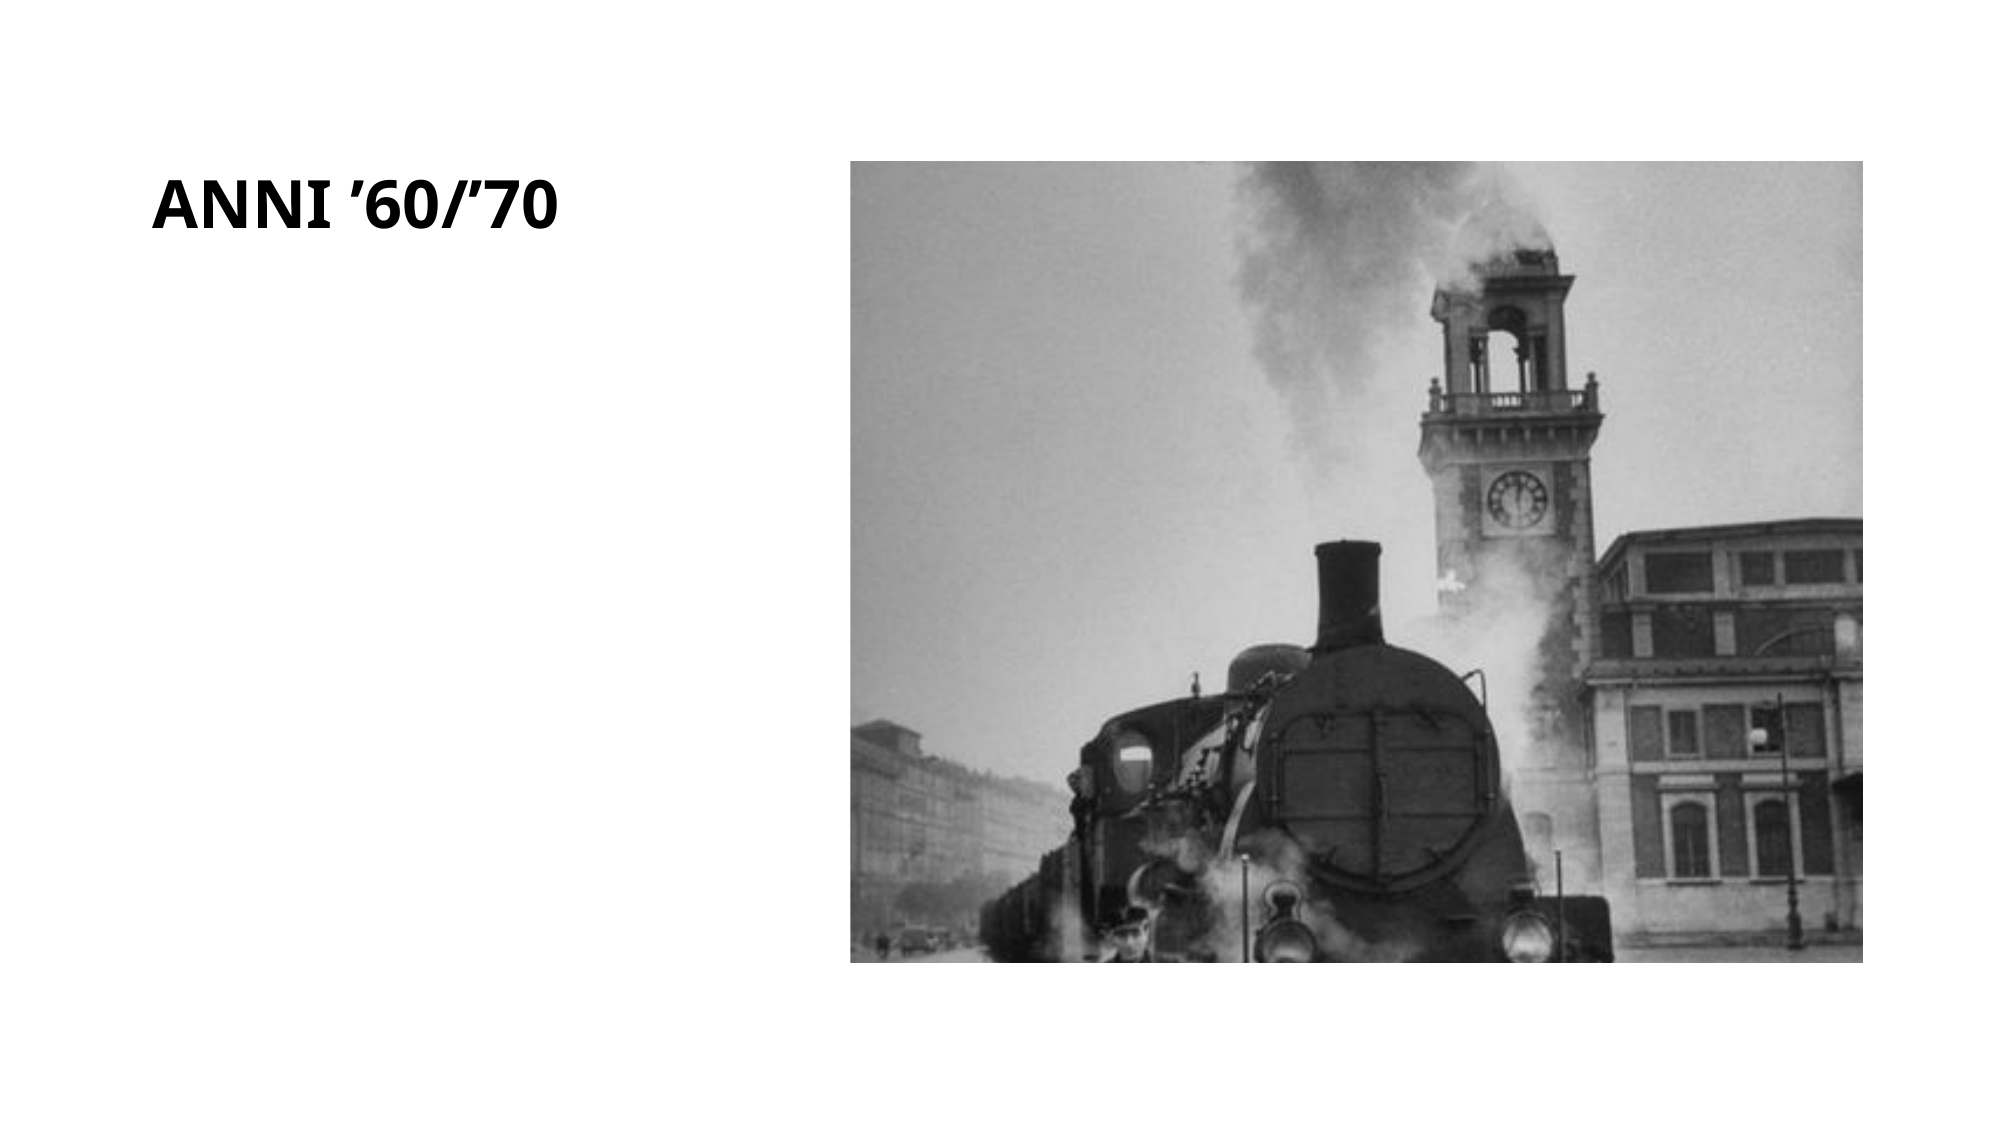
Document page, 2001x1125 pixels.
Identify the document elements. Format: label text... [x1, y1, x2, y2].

picture [850, 161, 1863, 963]
title ANNI ’60/’70 [137, 75, 783, 251]
